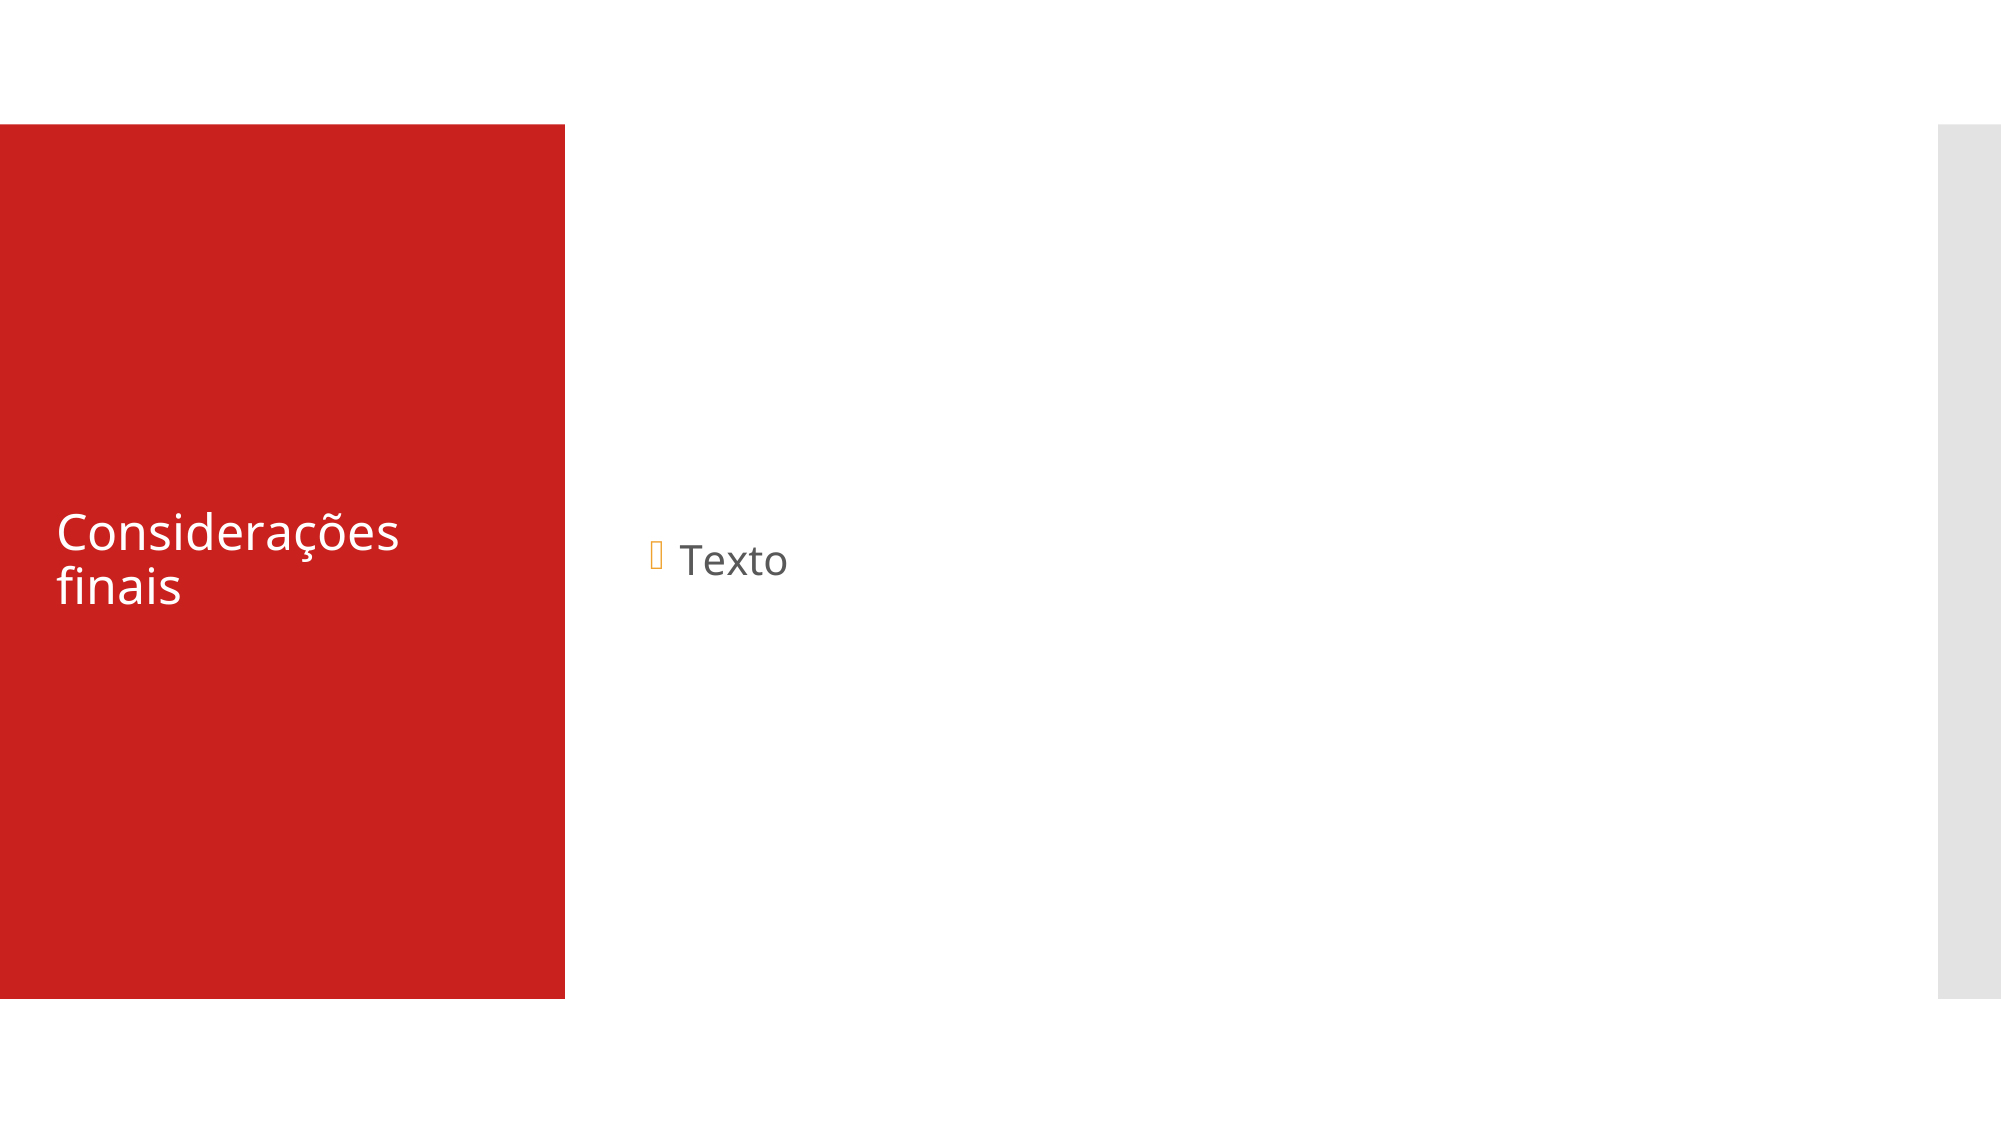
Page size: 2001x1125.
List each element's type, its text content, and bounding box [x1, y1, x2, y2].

list Texto [634, 141, 1835, 982]
title Considerações finais [41, 184, 525, 939]
